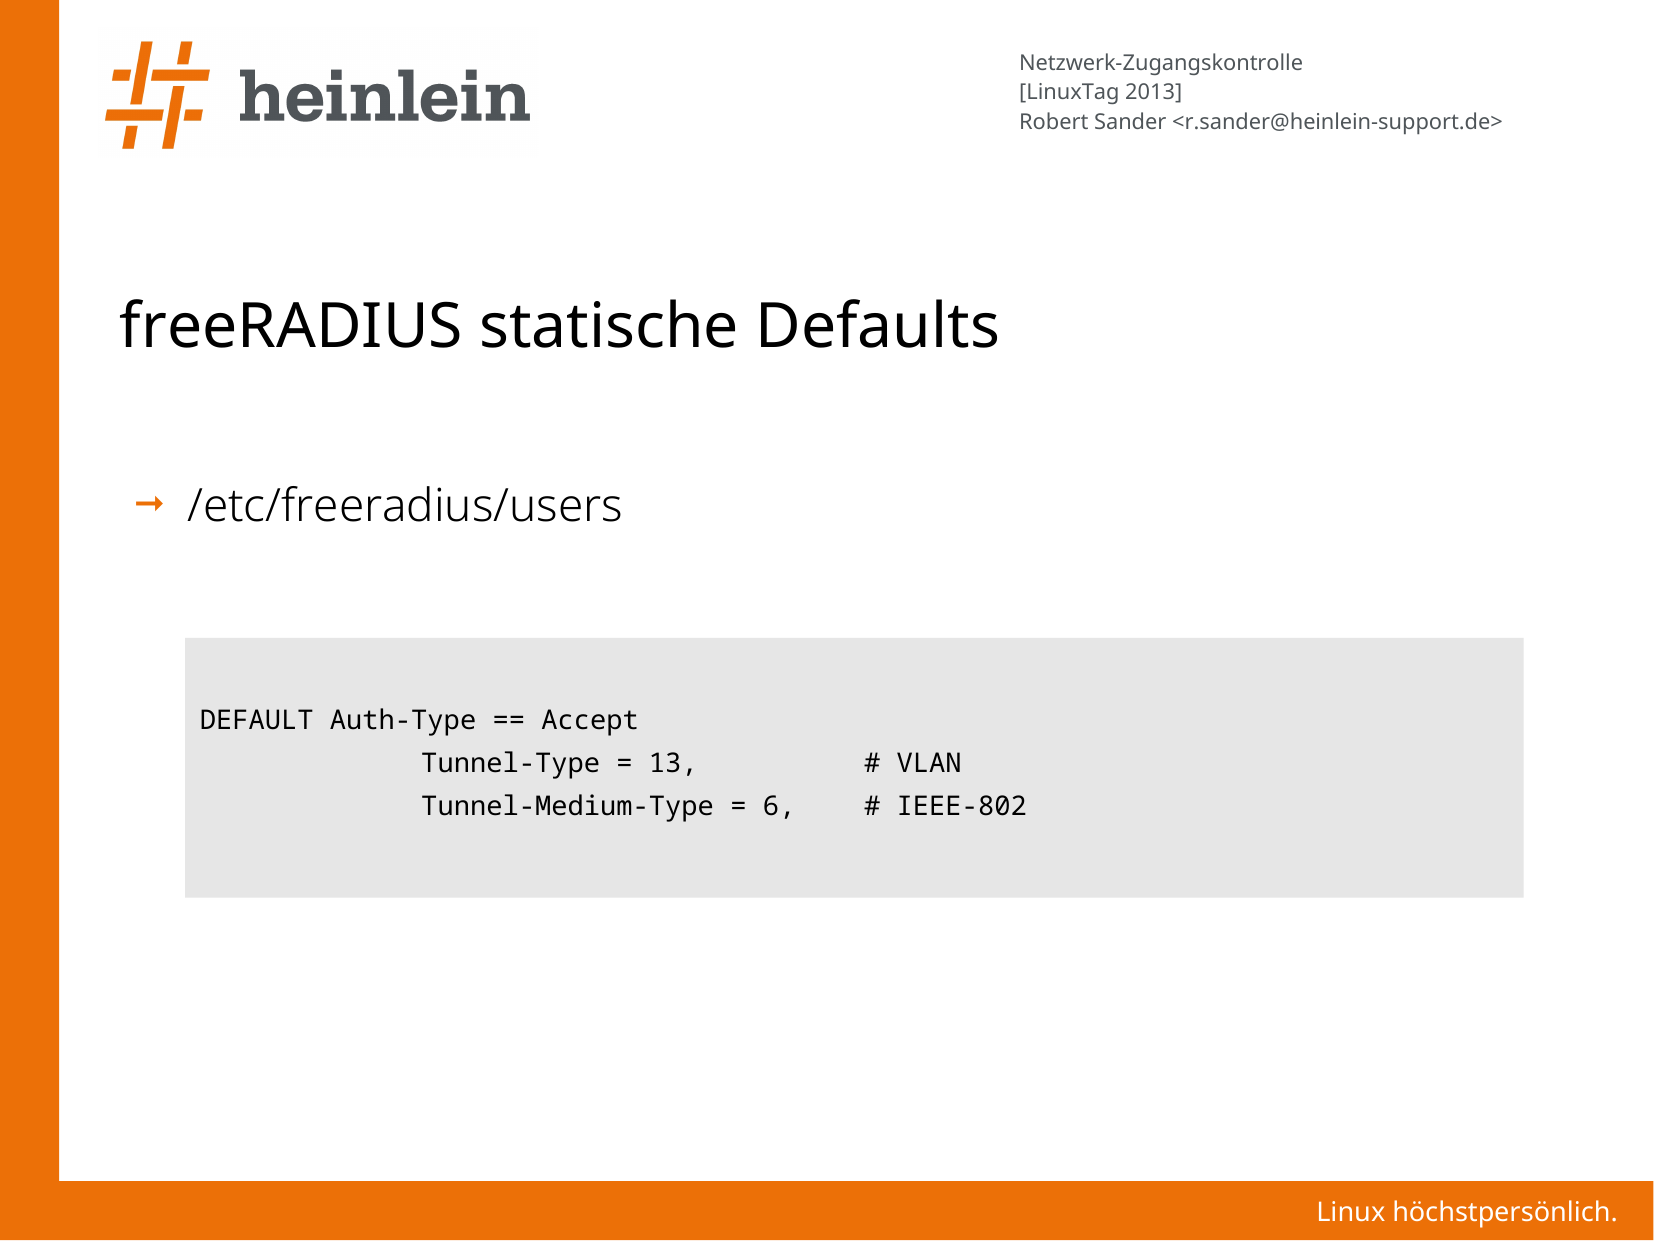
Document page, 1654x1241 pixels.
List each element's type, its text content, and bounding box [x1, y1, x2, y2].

title freeRADIUS statische Defaults [119, 248, 1538, 367]
picture [98, 27, 539, 158]
text_box DEFAULT Auth-Type == Accept Tunnel-Type = 13, # VLAN Tunnel-Medium-Type = 6, # IEEE-802 [185, 637, 1524, 898]
list /etc/freeradius/users [116, 471, 1570, 626]
